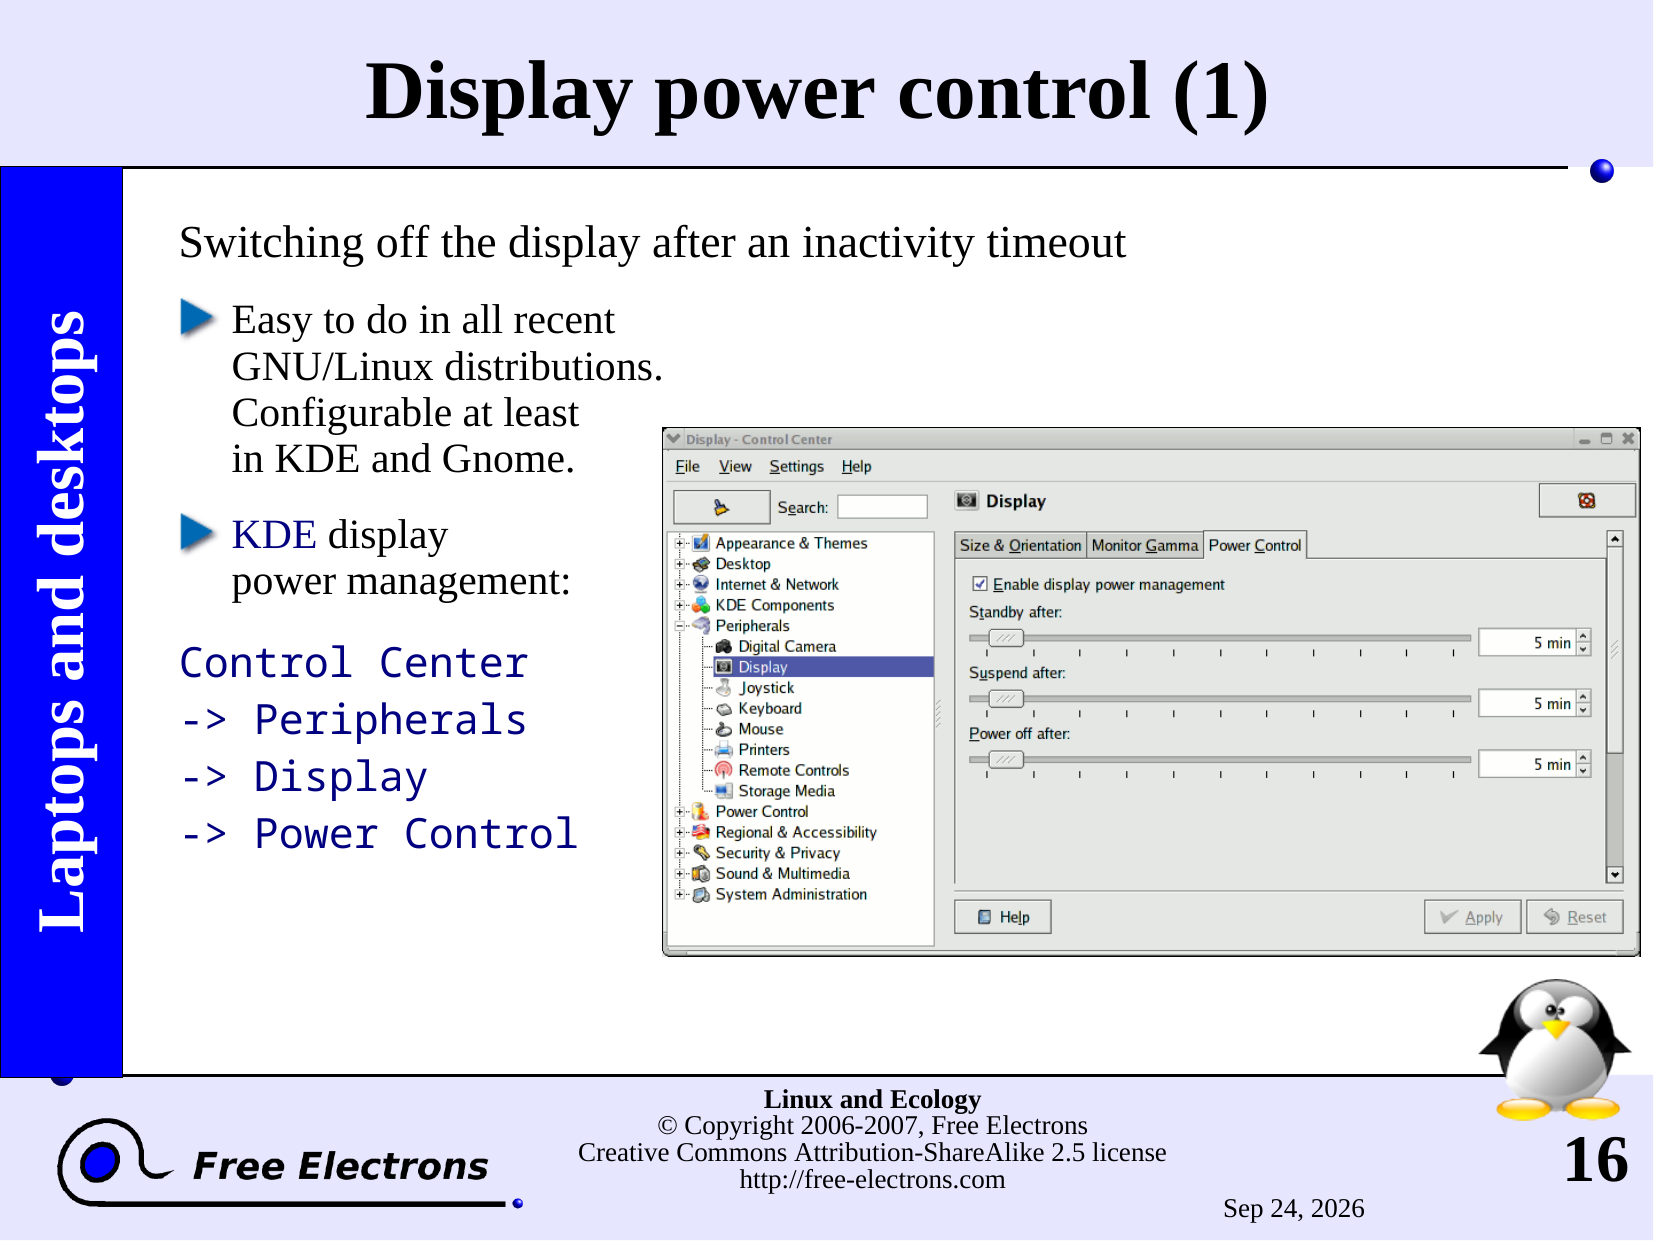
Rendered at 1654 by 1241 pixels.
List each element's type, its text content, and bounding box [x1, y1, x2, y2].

list Switching off the display after an inactivity timeout Easy to do in all recent GNU/Linux distributions. Configurable at least in KDE and Gnome. KDE display power management: Control Center -> Peripherals -> Display -> Power Control [160, 216, 1574, 1066]
title Display power control (1) [33, 29, 1604, 153]
picture [50, 1107, 527, 1216]
picture [662, 427, 1641, 957]
picture [1476, 979, 1634, 1121]
text_box Laptops and desktops [0, 166, 123, 1078]
